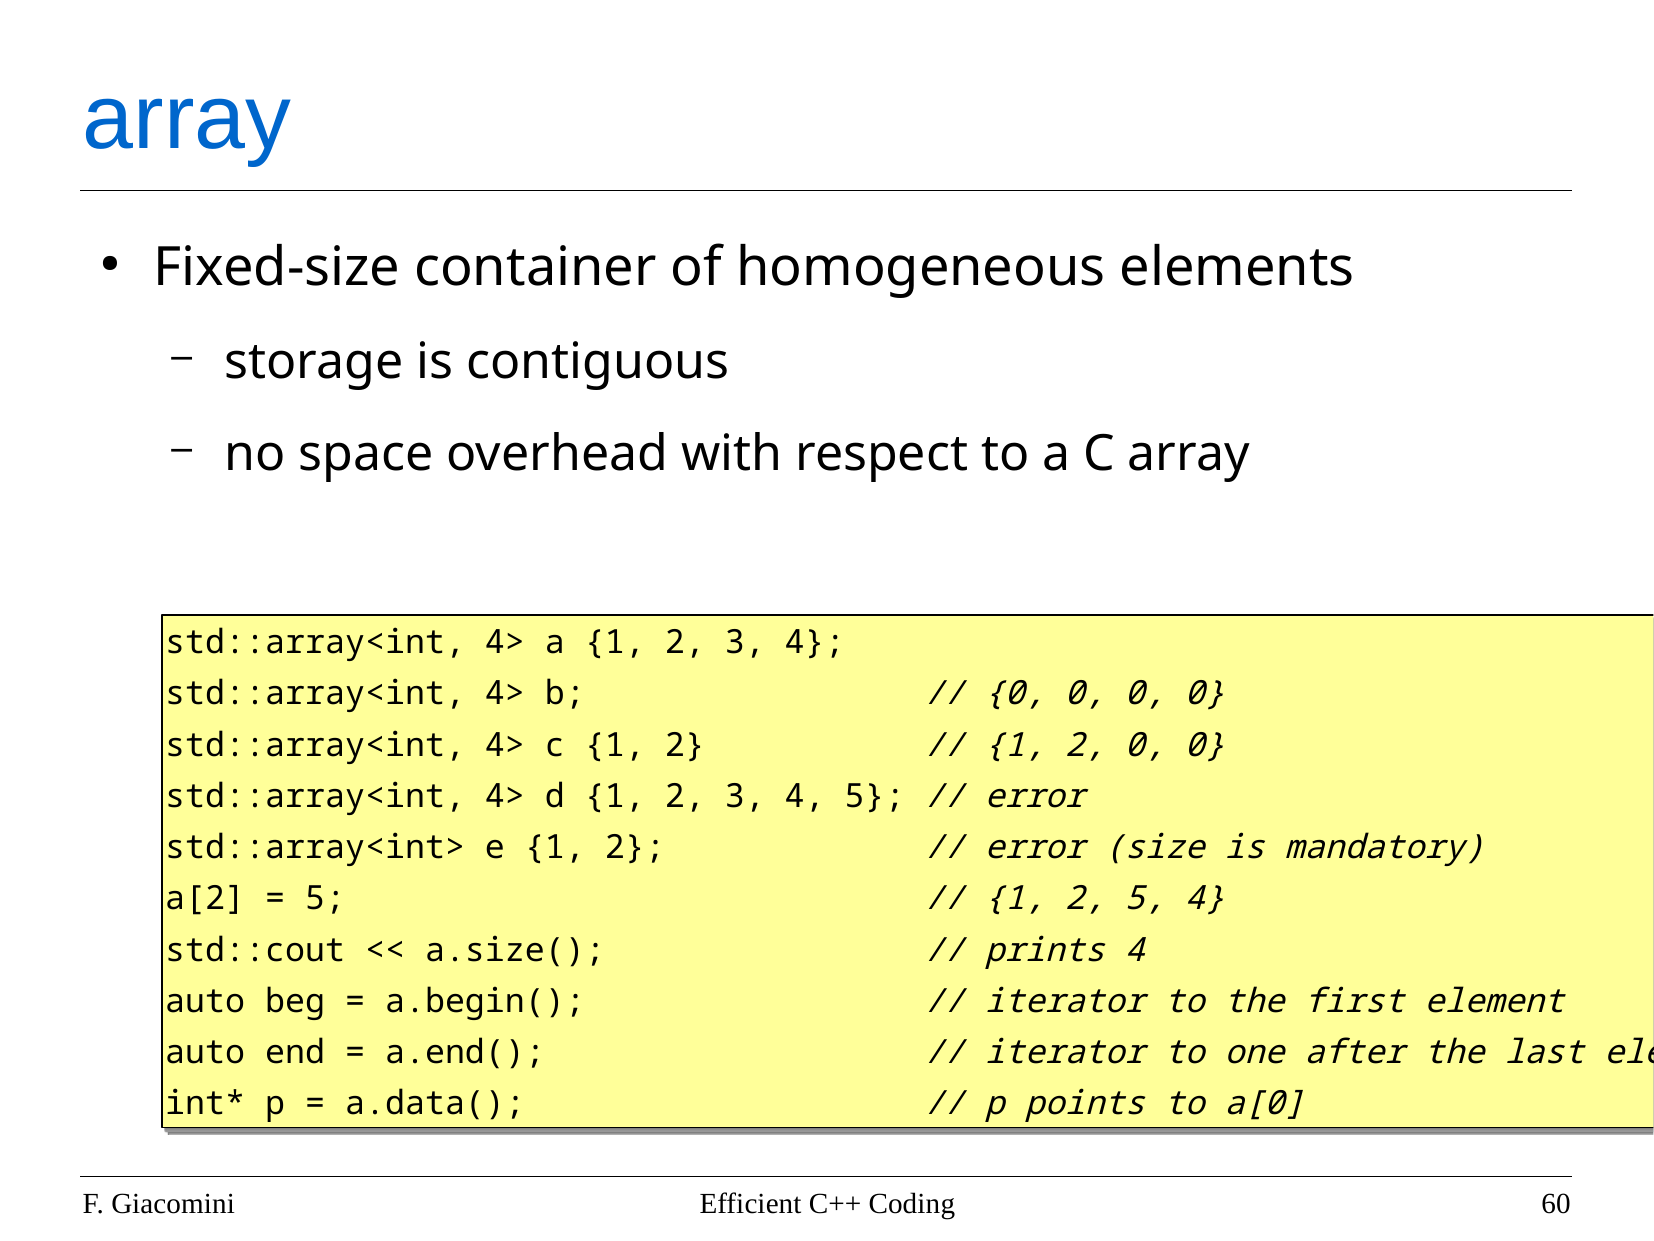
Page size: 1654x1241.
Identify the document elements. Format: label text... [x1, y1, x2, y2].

text_box std::array<int, 4> a {1, 2, 3, 4}; std::array<int, 4> b; // {0, 0, 0, 0} std::array<int, 4> c {1, 2} // {1, 2, 0, 0} std::array<int, 4> d {1, 2, 3, 4, 5}; // error std::array<int> e {1, 2}; // error (size is mandatory) a[2] = 5; // {1, 2, 5, 4} std::cout << a.size(); // prints 4 auto beg = a.begin(); // iterator to the first element auto end = a.end(); // iterator to one after the last element int* p = a.data(); // p points to a[0] [162, 614, 1654, 1128]
title array [82, 49, 1571, 184]
list Fixed-size container of homogeneous elements storage is contiguous no space overhead with respect to a C array [82, 227, 1571, 1149]
